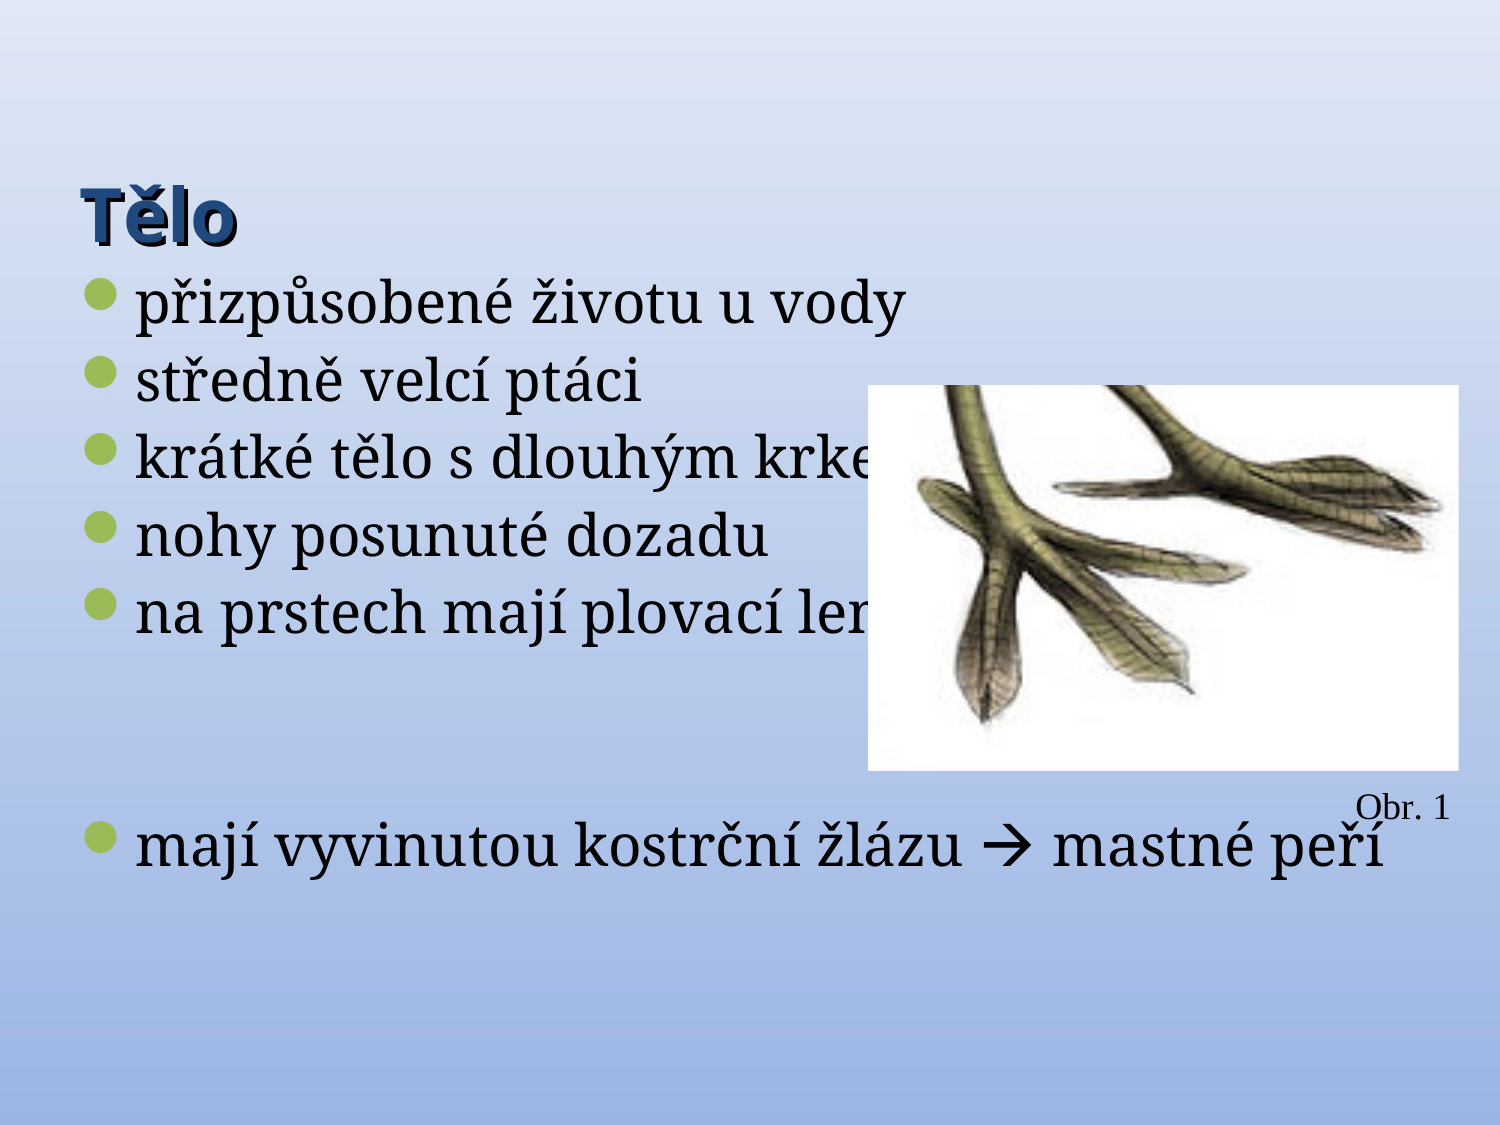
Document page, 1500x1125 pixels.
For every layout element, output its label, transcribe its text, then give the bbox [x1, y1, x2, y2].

text_box Obr. 1 [1340, 774, 1471, 836]
list Tělo přizpůsobené životu u vody středně velcí ptáci krátké tělo s dlouhým krkem nohy posunuté dozadu na prstech mají plovací lemy mají vyvinutou kostrční žlázu  mastné peří [64, 101, 1415, 959]
picture [868, 385, 1459, 771]
